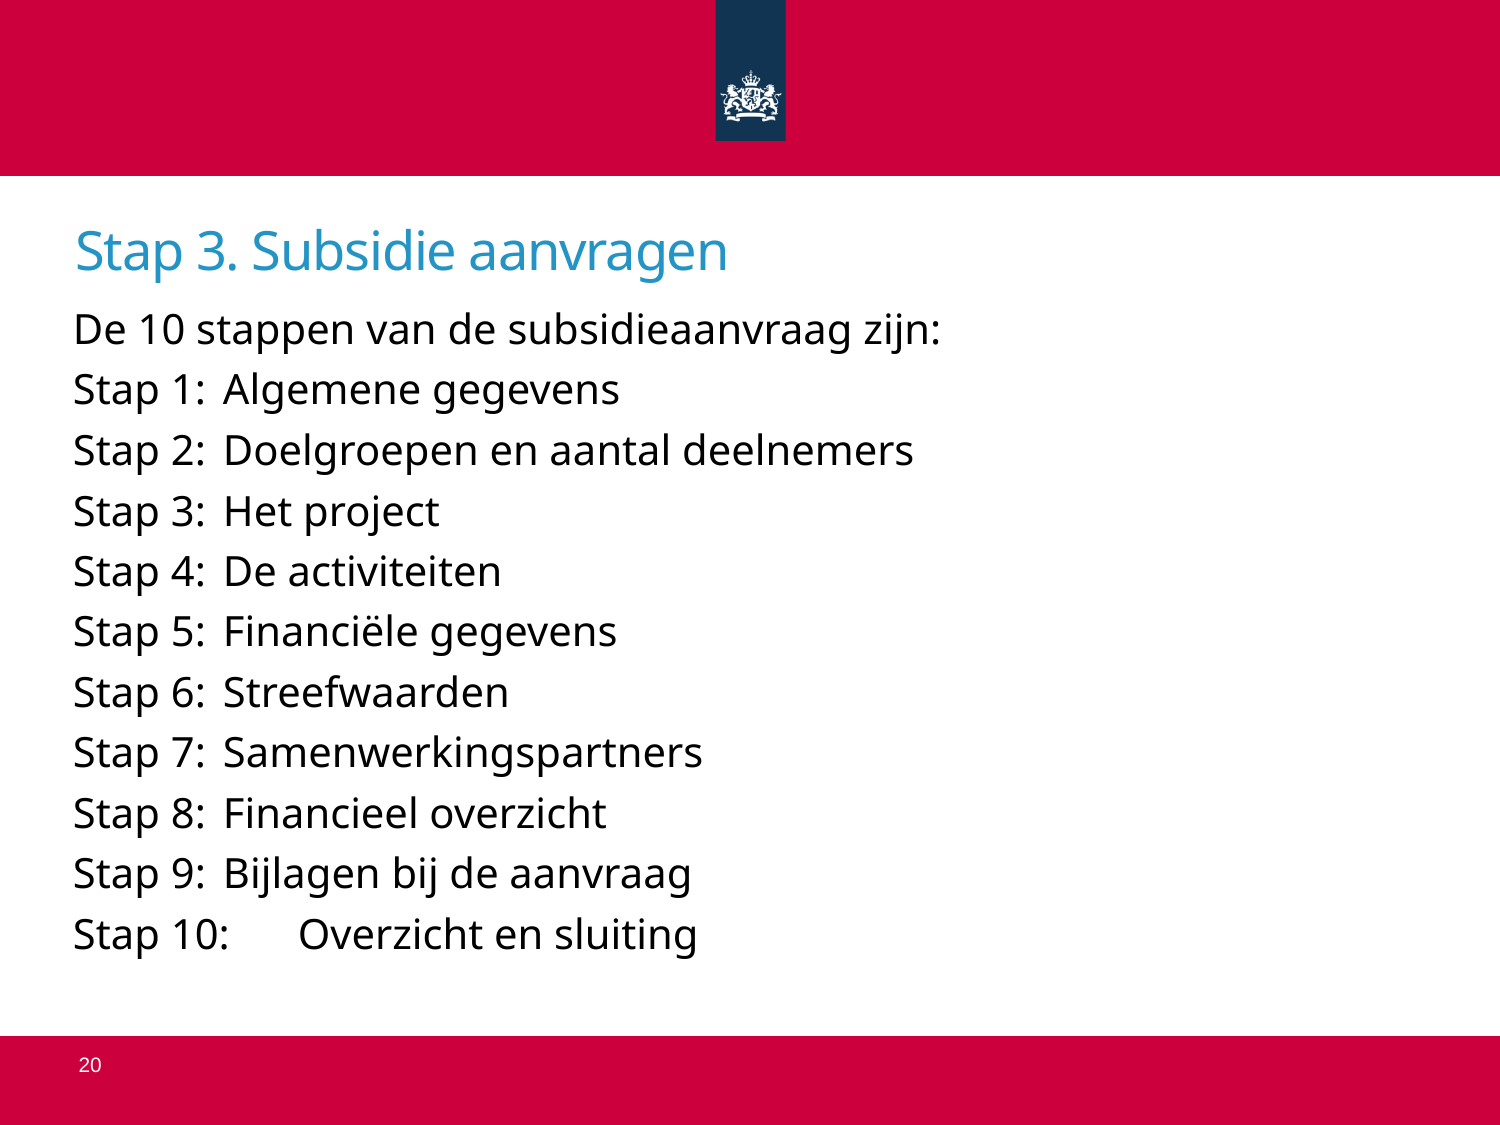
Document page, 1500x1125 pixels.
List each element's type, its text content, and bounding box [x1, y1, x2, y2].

title Stap 3. Subsidie aanvragen [60, 202, 1348, 295]
text_box [63, 1043, 181, 1104]
list De 10 stappen van de subsidieaanvraag zijn: Stap 1: Algemene gegevens Stap 2: Doelgroepen en aantal deelnemers Stap 3: Het project Stap 4: De activiteiten Stap 5: Financiële gegevens Stap 6: Streefwaarden Stap 7: Samenwerkingspartners Stap 8: Financieel overzicht Stap 9: Bijlagen bij de aanvraag Stap 10: Overzicht en sluiting [57, 295, 1408, 1020]
